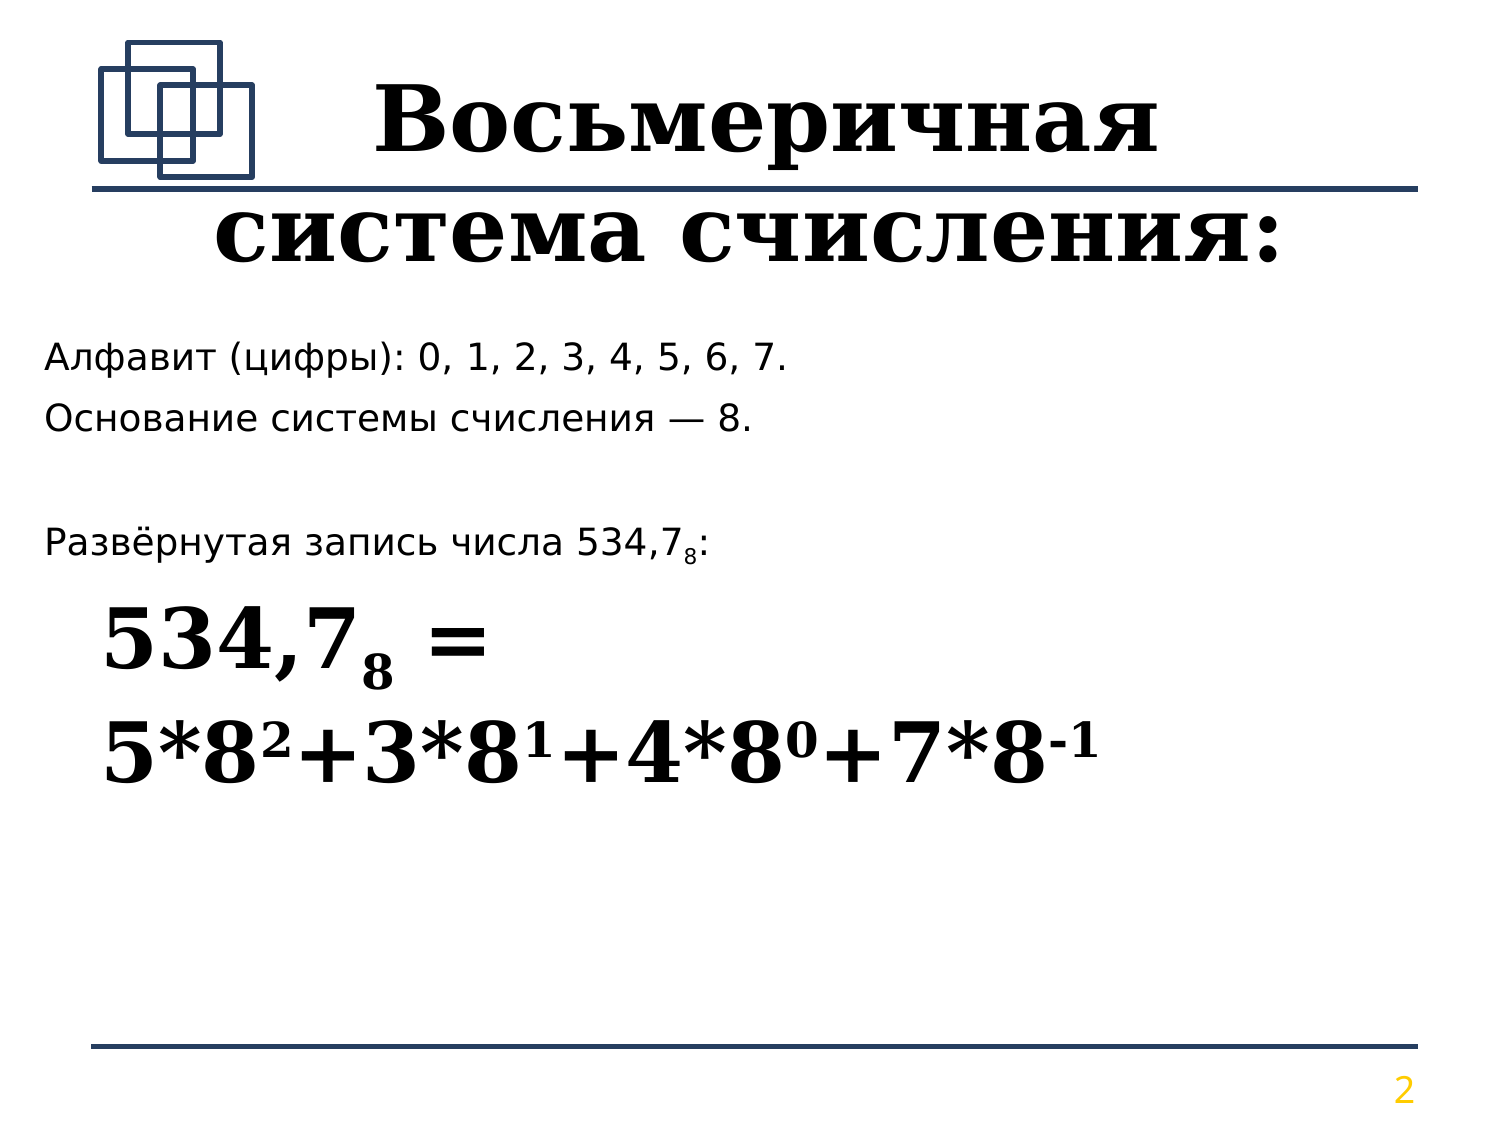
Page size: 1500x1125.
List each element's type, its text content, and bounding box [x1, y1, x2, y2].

text_box Алфавит (цифры): 0, 1, 2, 3, 4, 5, 6, 7. Основание системы счисления — 8. Развёрнутая запись числа 534,78: 534,78 = 5*82+3*81+4*80+7*8-1 [29, 324, 1500, 1000]
title Восьмеричная система счисления: [112, 49, 1388, 290]
